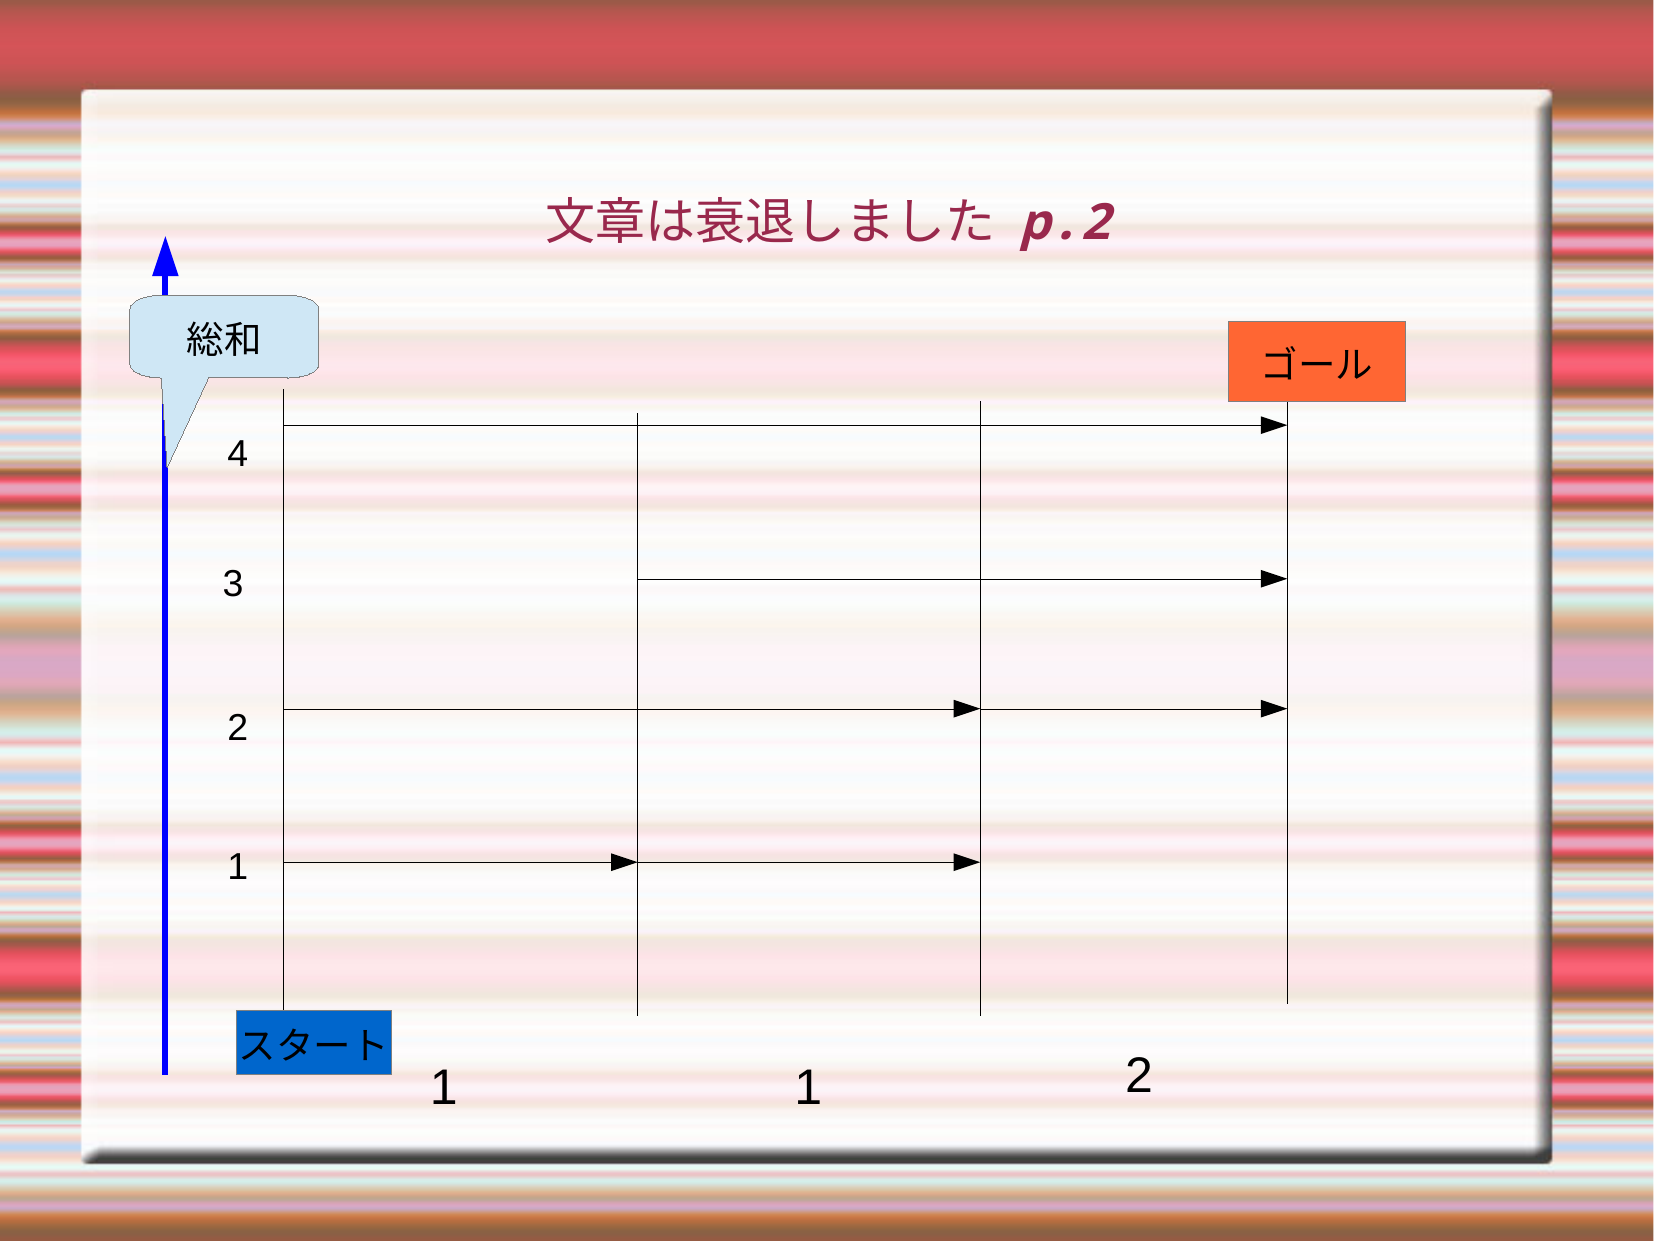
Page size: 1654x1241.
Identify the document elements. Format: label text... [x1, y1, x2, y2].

text_box 総和 [129, 295, 319, 468]
text_box 1 [779, 1051, 886, 1123]
text_box 1 [415, 1051, 473, 1123]
text_box ゴール [1228, 321, 1406, 402]
picture [0, 0, 1654, 1241]
text_box 1 [212, 838, 263, 896]
text_box スタート [236, 1010, 392, 1075]
text_box 3 [207, 555, 259, 624]
title 文章は衰退しました p.2 [121, 114, 1534, 322]
text_box 2 [1110, 1039, 1168, 1111]
text_box 2 [212, 699, 263, 756]
text_box 4 [212, 425, 263, 483]
